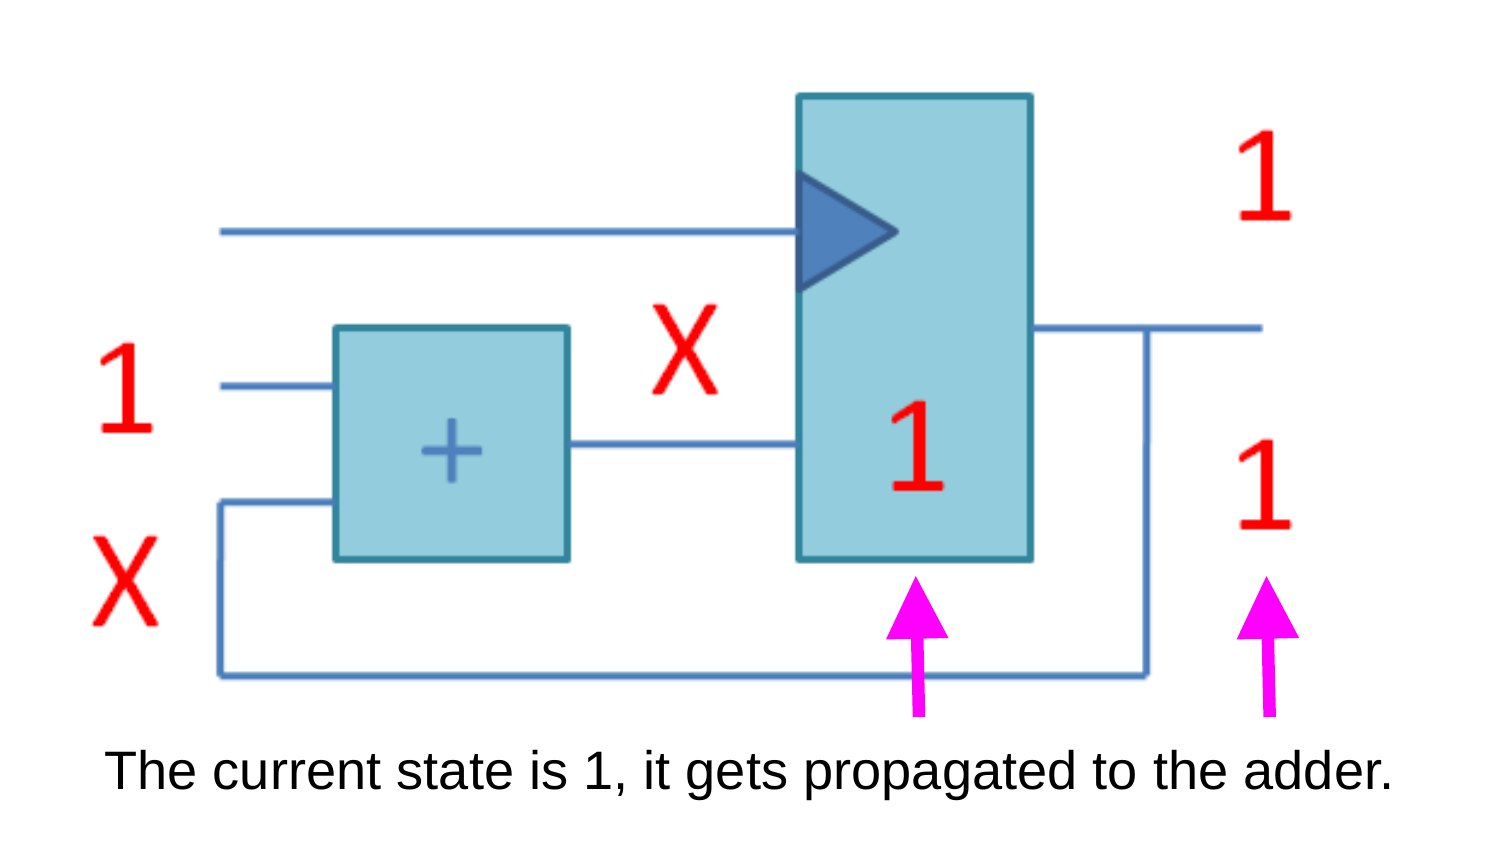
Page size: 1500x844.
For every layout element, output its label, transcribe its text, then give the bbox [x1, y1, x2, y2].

picture [0, 0, 1399, 720]
title The current state is 1, it gets propagated to the adder. [0, 720, 1500, 844]
